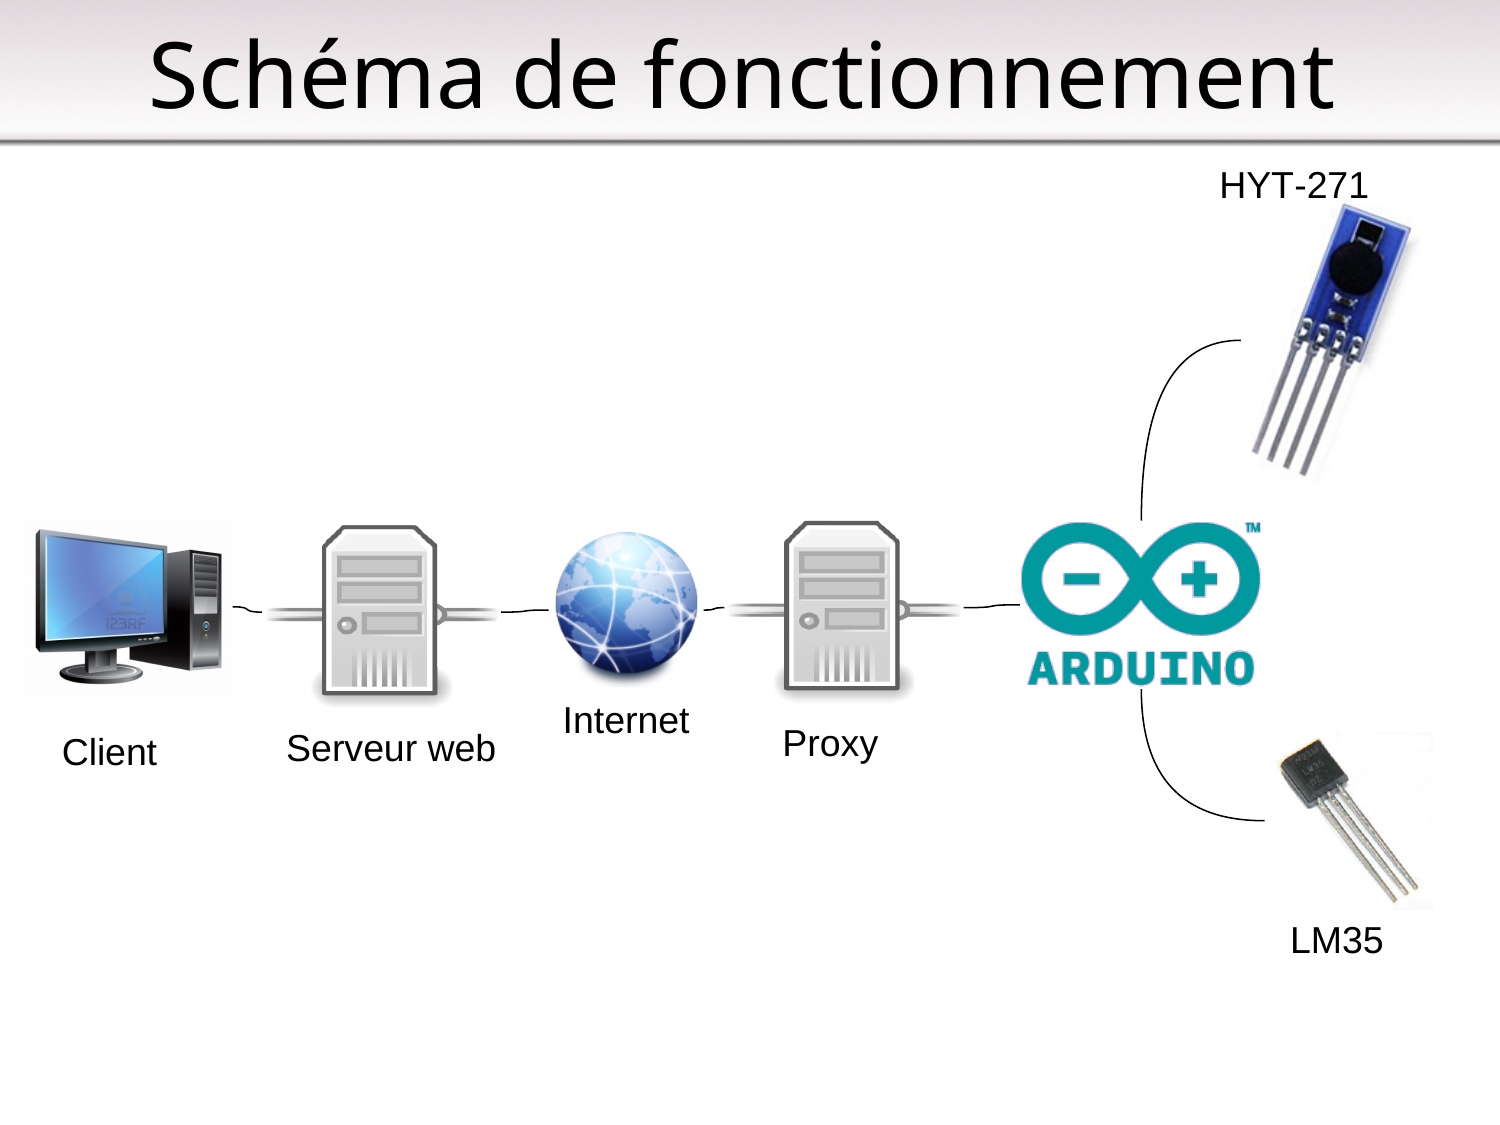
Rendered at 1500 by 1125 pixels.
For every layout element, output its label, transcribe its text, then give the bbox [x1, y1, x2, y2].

title Schéma de fonctionnement [67, 0, 1418, 190]
text_box HYT-271 [1204, 153, 1385, 214]
text_box LM35 [1275, 909, 1399, 970]
text_box Internet [547, 688, 705, 749]
text_box Client [47, 720, 173, 781]
picture [0, 0, 1500, 1111]
text_box Serveur web [271, 716, 512, 777]
text_box Proxy [767, 711, 893, 772]
